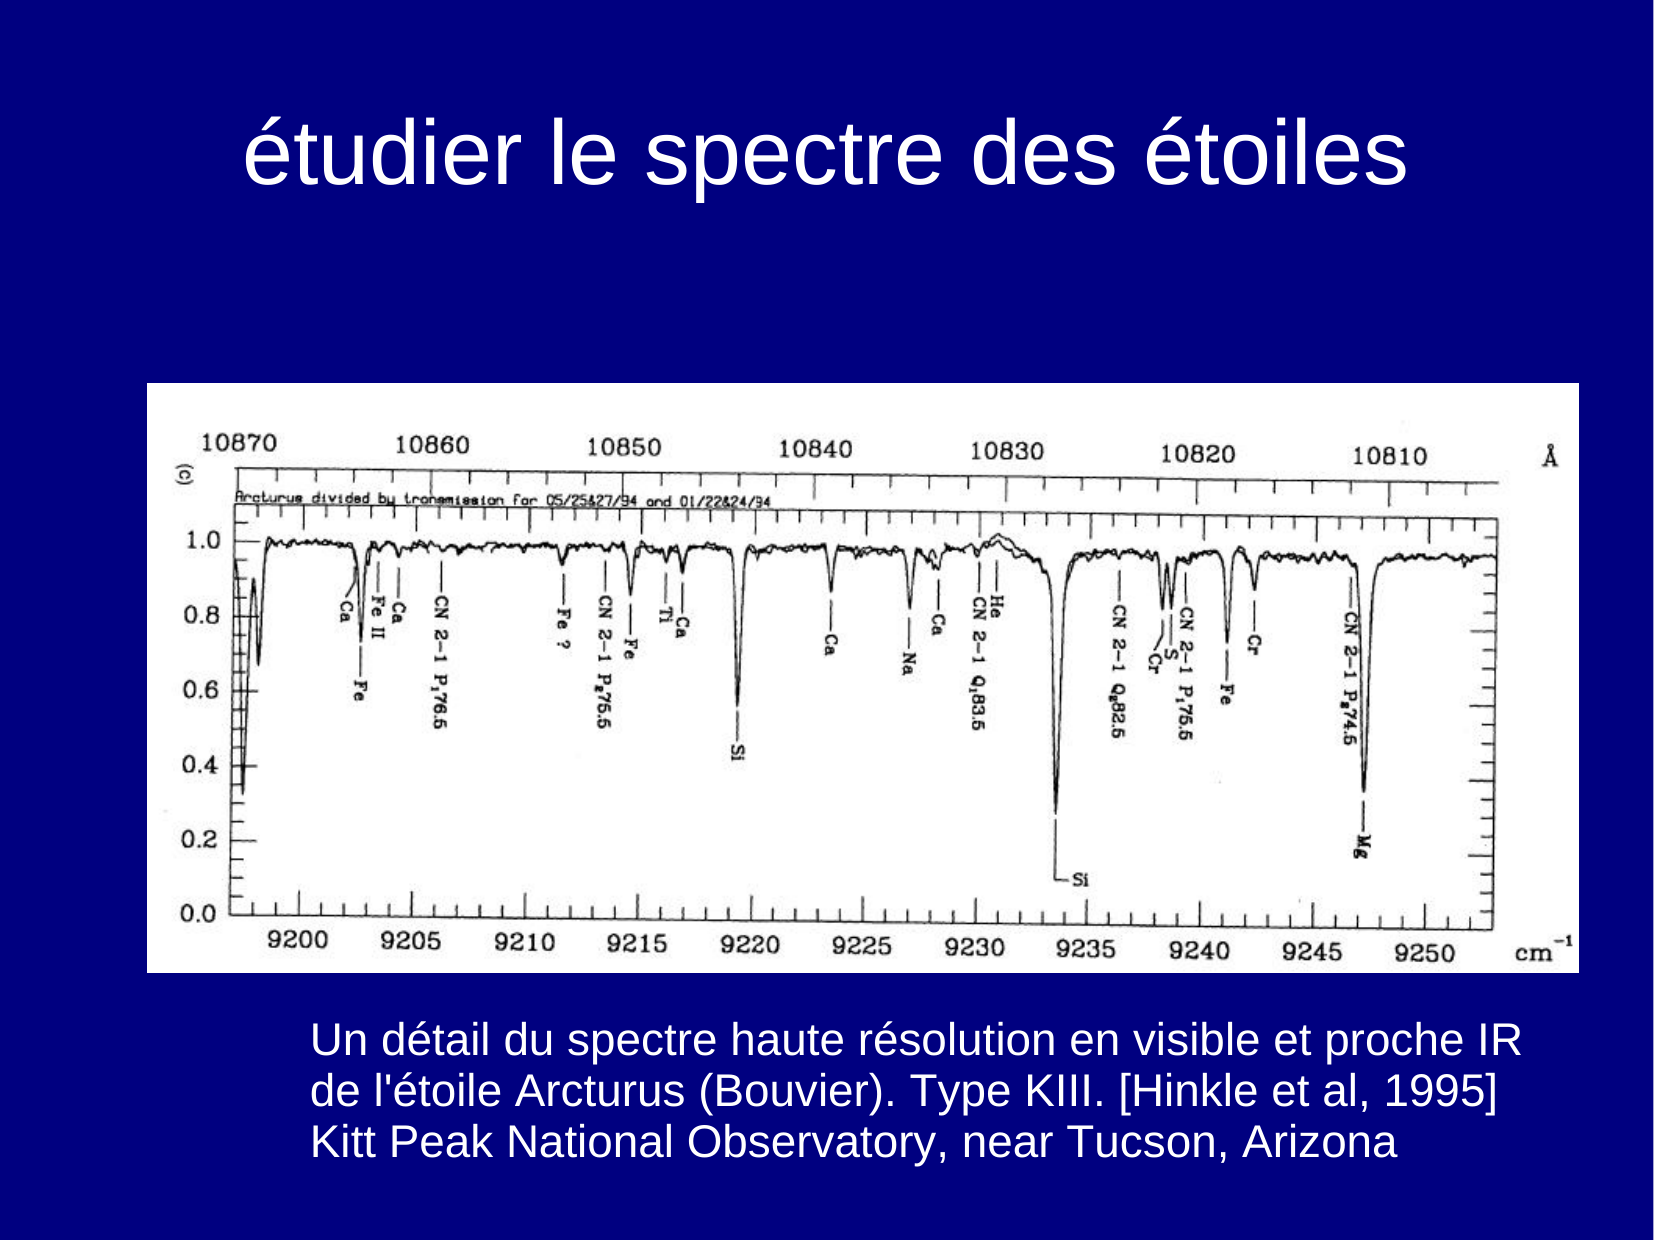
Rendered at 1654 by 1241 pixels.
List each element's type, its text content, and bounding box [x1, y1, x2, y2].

picture [147, 383, 1579, 973]
title étudier le spectre des étoiles [82, 49, 1571, 257]
text_box Un détail du spectre haute résolution en visible et proche IR de l'étoile Arcturus (Bouvier). Type KIII. [Hinkle et al, 1995] Kitt Peak National Observatory, near Tucson, Arizona [295, 1006, 1539, 1175]
